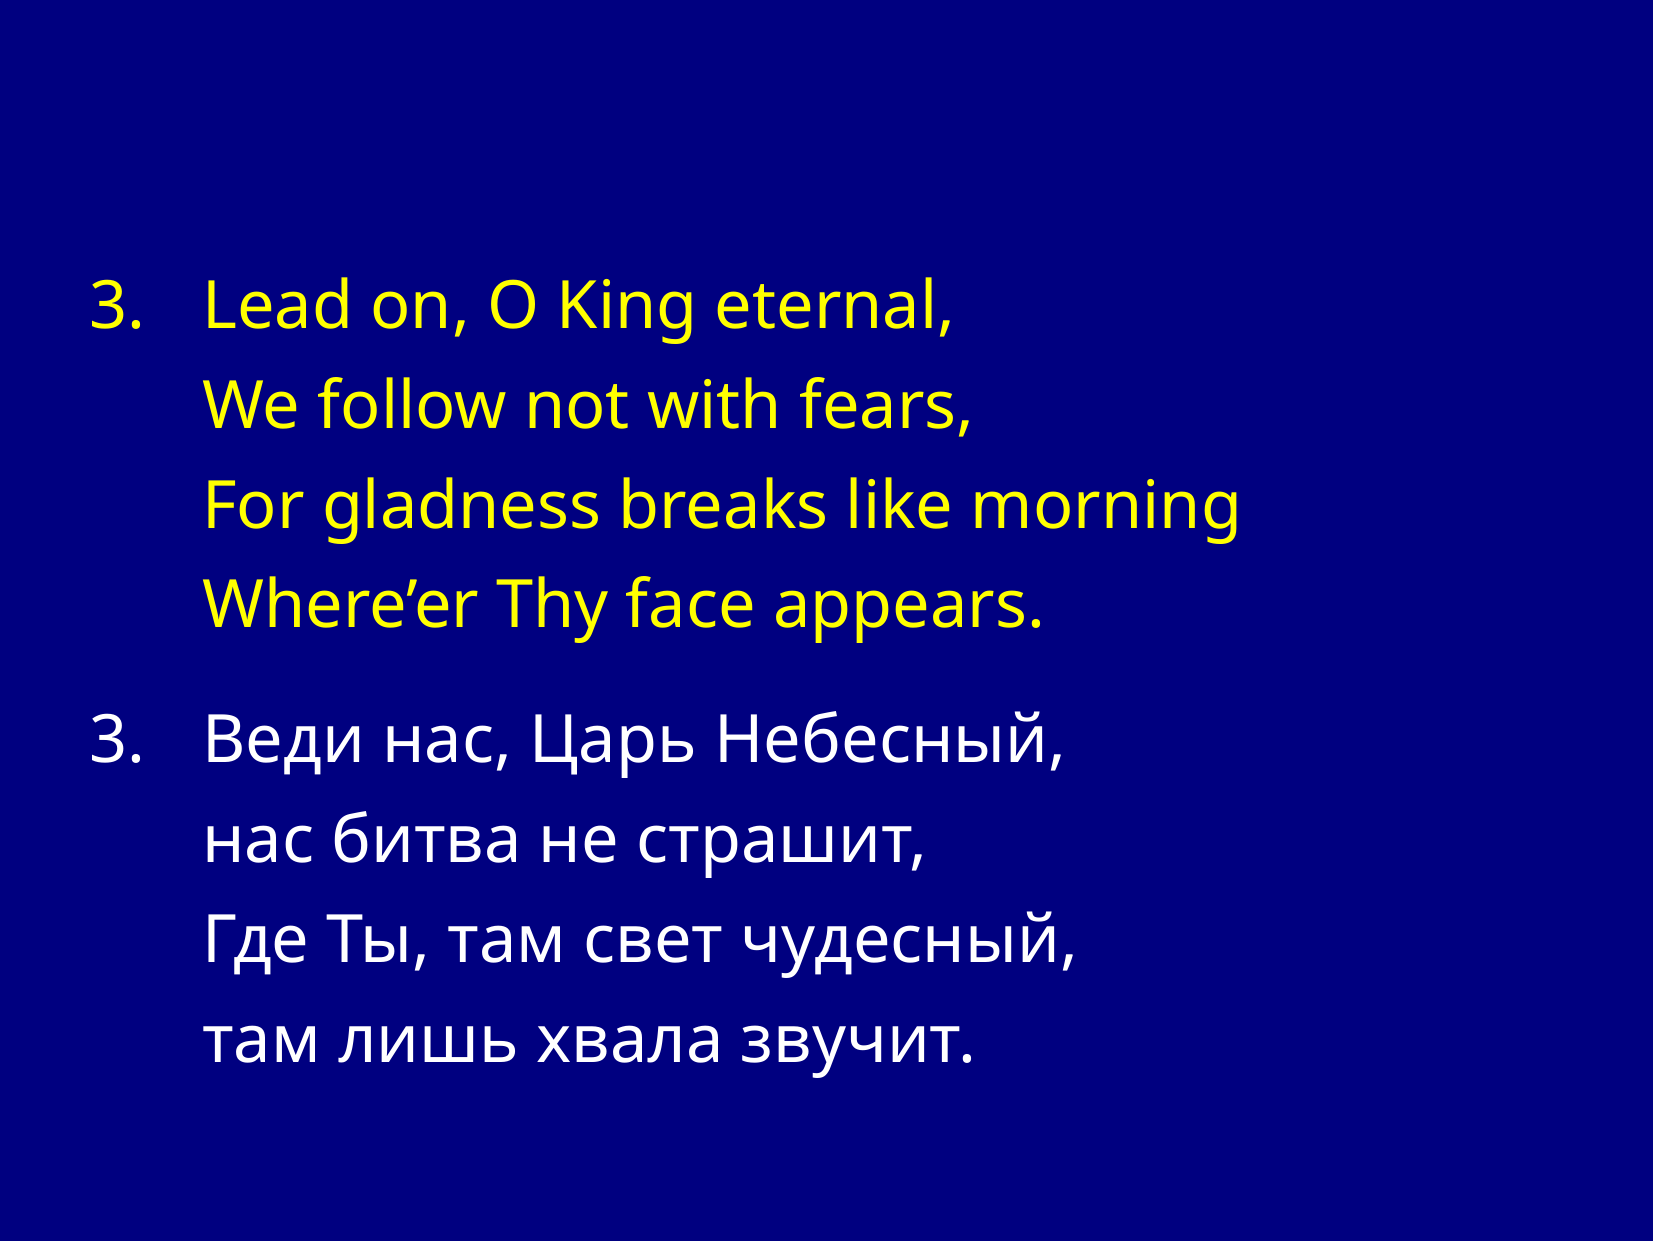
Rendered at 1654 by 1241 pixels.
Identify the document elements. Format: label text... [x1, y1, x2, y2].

text_box 3. Веди нас, Царь Небесный, нас битва не страшит, Где Ты, там свет чудесный, там лишь хвала звучит. [75, 675, 1576, 1163]
text_box 3. Lead on, O King eternal, We follow not with fears, For gladness breaks like morning Where’er Thy face appears. [75, 150, 1576, 638]
